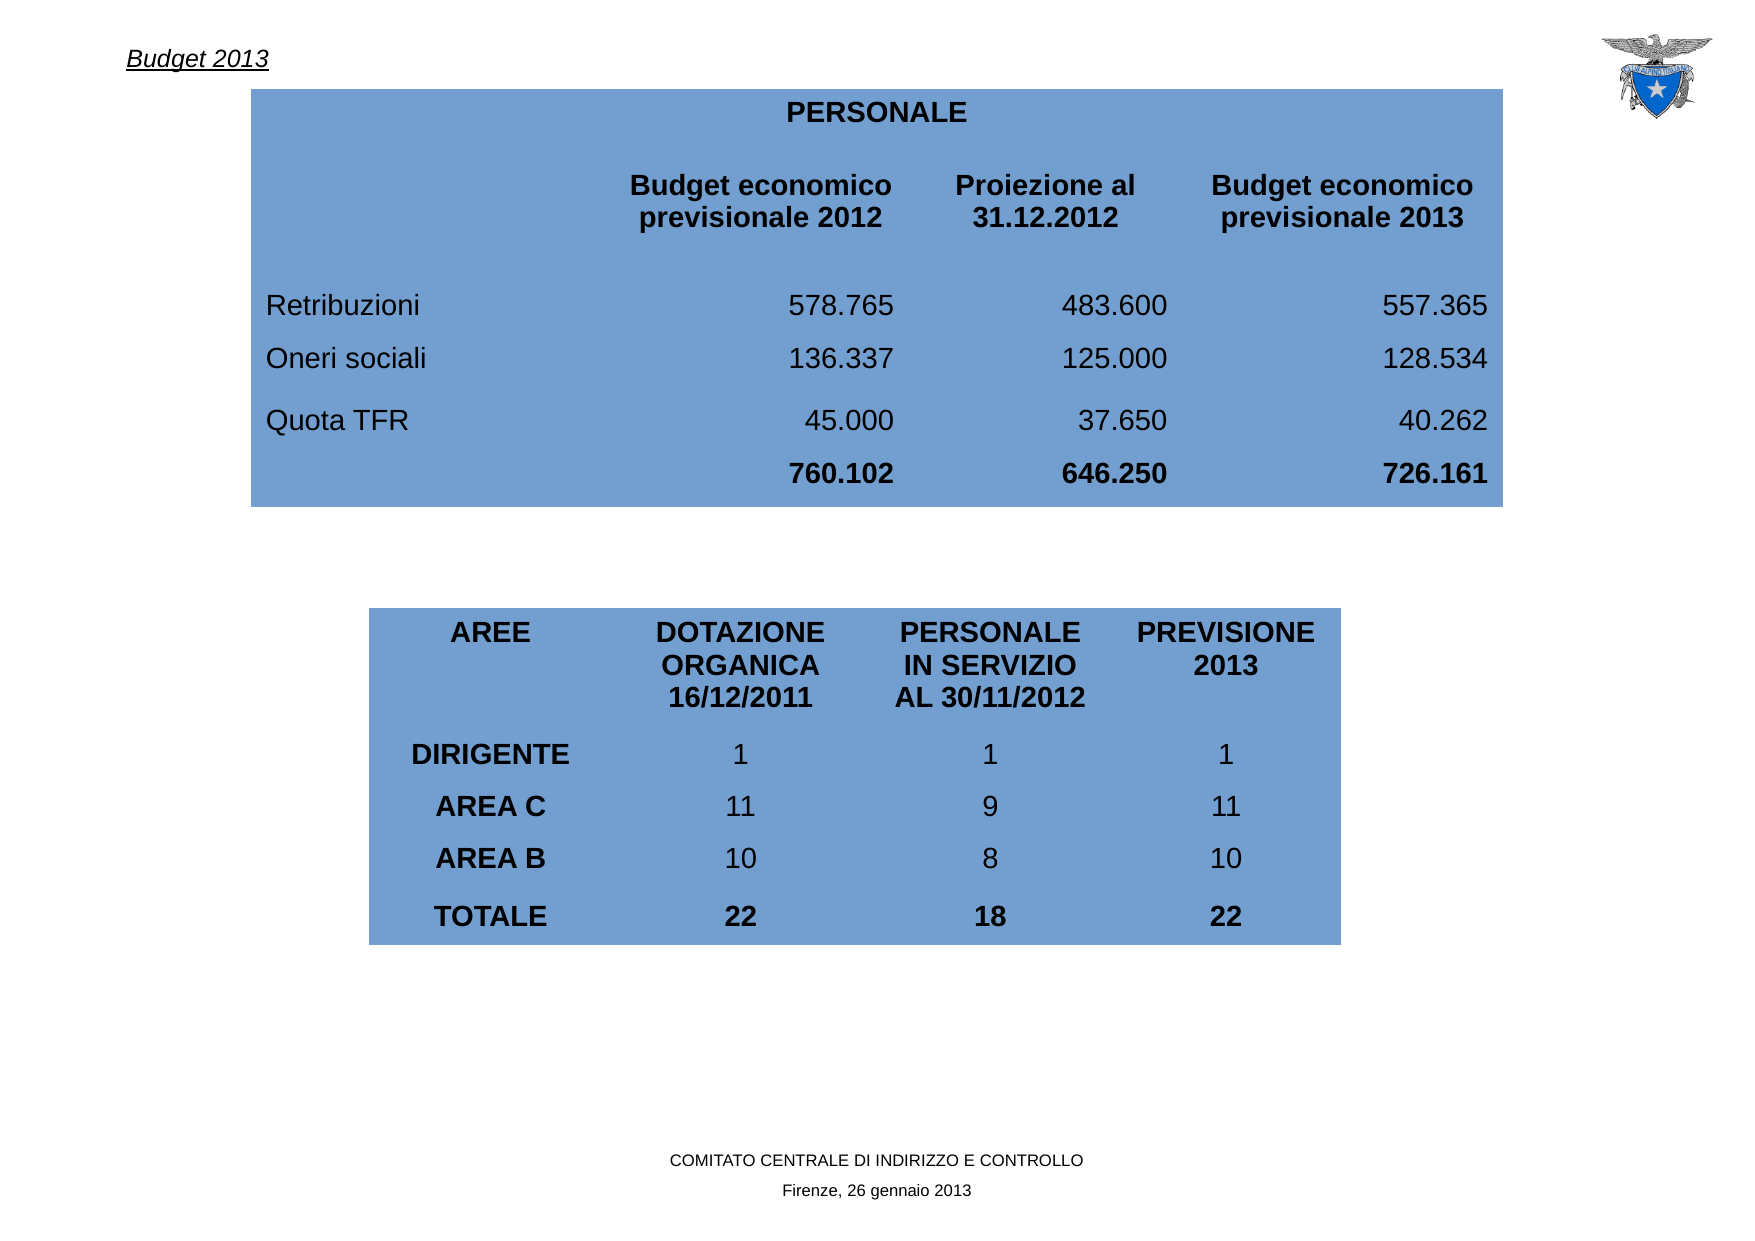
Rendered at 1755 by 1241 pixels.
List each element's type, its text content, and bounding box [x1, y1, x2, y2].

table_cell 9 [869, 783, 1112, 835]
table_cell 557.365 [1182, 282, 1503, 335]
table_cell 40.262 [1182, 397, 1503, 450]
table_cell Budget economico previsionale 2013 [1182, 161, 1503, 282]
table_cell [251, 450, 613, 507]
table_cell 1 [612, 730, 869, 783]
table_cell Proiezione al 31.12.2012 [909, 161, 1182, 282]
table_cell 10 [612, 835, 869, 892]
table_cell Oneri sociali [251, 335, 613, 397]
table_cell 22 [612, 892, 869, 945]
table_cell 578.765 [613, 282, 909, 335]
table_header PERSONALE IN SERVIZIO AL 30/11/2012 [869, 608, 1112, 730]
table_cell 760.102 [613, 450, 909, 507]
table_header PERSONALE [251, 89, 1503, 161]
table_cell Budget economico previsionale 2012 [613, 161, 909, 282]
table_cell 483.600 [909, 282, 1182, 335]
text_box Budget 2013 [50, 35, 346, 82]
table_cell 128.534 [1182, 335, 1503, 397]
table_cell 1 [1112, 730, 1341, 783]
table_header PREVISIONE 2013 [1112, 608, 1341, 730]
picture [1597, 29, 1718, 128]
table_cell [251, 161, 613, 282]
table_cell 125.000 [909, 335, 1182, 397]
table_header DOTAZIONE ORGANICA 16/12/2011 [612, 608, 869, 730]
table_cell 45.000 [613, 397, 909, 450]
table_cell Quota TFR [251, 397, 613, 450]
table_cell 37.650 [909, 397, 1182, 450]
table_cell 646.250 [909, 450, 1182, 507]
table_cell AREA B [369, 835, 612, 892]
table_cell 136.337 [613, 335, 909, 397]
table_cell 726.161 [1182, 450, 1503, 507]
table_cell 1 [869, 730, 1112, 783]
table_cell 8 [869, 835, 1112, 892]
table_cell DIRIGENTE [369, 730, 612, 783]
table_cell 10 [1112, 835, 1341, 892]
table_header AREE [369, 608, 612, 730]
text_box COMITATO CENTRALE DI INDIRIZZO E CONTROLLO Firenze, 26 gennaio 2013 [605, 1142, 1149, 1209]
table_cell 11 [1112, 783, 1341, 835]
table_cell Retribuzioni [251, 282, 613, 335]
table_cell 11 [612, 783, 869, 835]
table_cell 18 [869, 892, 1112, 945]
table_cell AREA C [369, 783, 612, 835]
table_cell TOTALE [369, 892, 612, 945]
table_cell 22 [1112, 892, 1341, 945]
